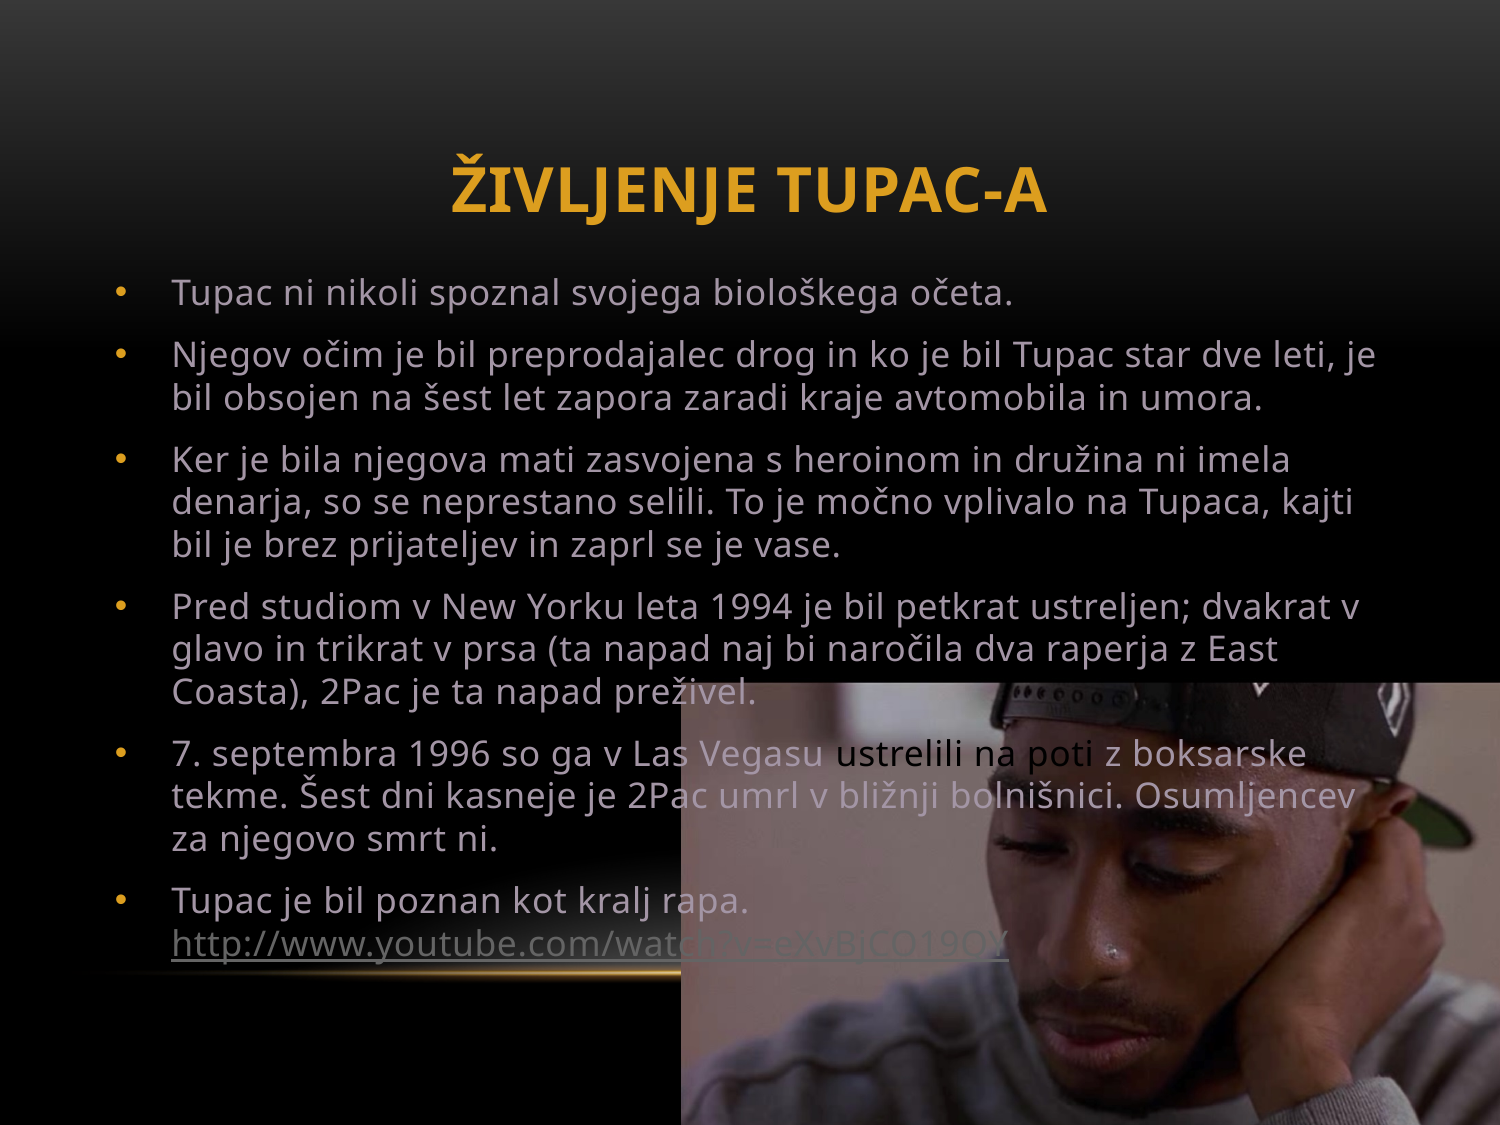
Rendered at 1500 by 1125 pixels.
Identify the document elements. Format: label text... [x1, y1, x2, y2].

title ŽIVLJENJE TUPAC-A [99, 45, 1400, 233]
list Tupac ni nikoli spoznal svojega biološkega očeta. Njegov očim je bil preprodajalec drog in ko je bil Tupac star dve leti, je bil obsojen na šest let zapora zaradi kraje avtomobila in umora. Ker je bila njegova mati zasvojena s heroinom in družina ni imela denarja, so se neprestano selili. To je močno vplivalo na Tupaca, kajti bil je brez prijateljev in zaprl se je vase. Pred studiom v New Yorku leta 1994 je bil petkrat ustreljen; dvakrat v glavo in trikrat v prsa (ta napad naj bi naročila dva raperja z East Coasta), 2Pac je ta napad preživel. 7. septembra 1996 so ga v Las Vegasu ustrelili na poti z boksarske tekme. Šest dni kasneje je 2Pac umrl v bližnji bolnišnici. Osumljencev za njegovo smrt ni. Tupac je bil poznan kot kralj rapa. http://www.youtube.com/watch?v=eXvBjCO19QY [99, 262, 1400, 977]
picture [0, 0, 1500, 1125]
